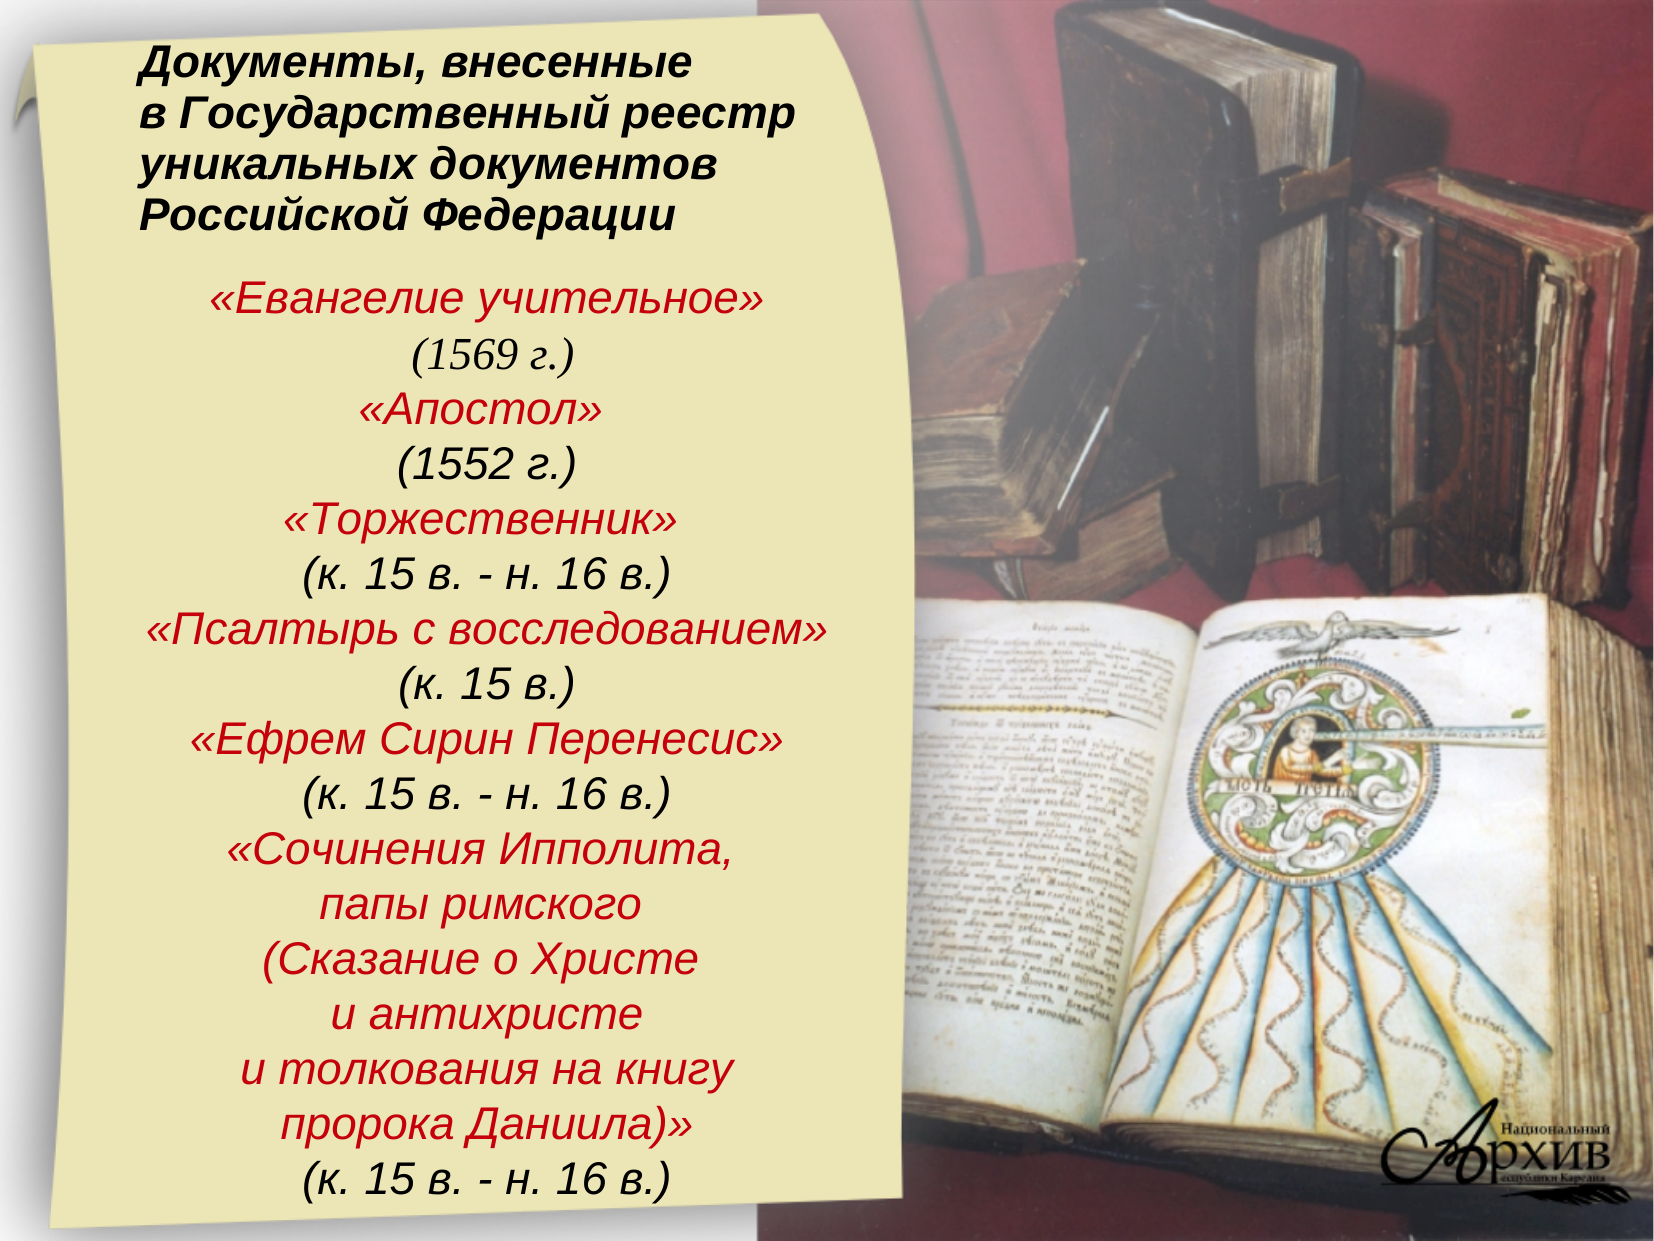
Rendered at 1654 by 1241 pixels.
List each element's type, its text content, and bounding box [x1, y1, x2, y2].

picture [0, 0, 1654, 1241]
text_box «Евангелие учительное» (1569 г.) ‏«Апостол» (1552 г.) «Торжественник» (к. 15 в. - н. 16 в.) «Псалтырь с восследованием» (к. 15 в.) «Ефрем Сирин Перенесис» (к. 15 в. - н. 16 в.) «Сочинения Ипполита, папы римского (Сказание о Христе и антихристе и толкования на книгу пророка Даниила)» (к. 15 в. - н. 16 в.) ‏ [88, 265, 886, 1122]
text_box Документы, внесенные в Государственный реестр уникальных документов Российской Федерации [124, 29, 821, 177]
